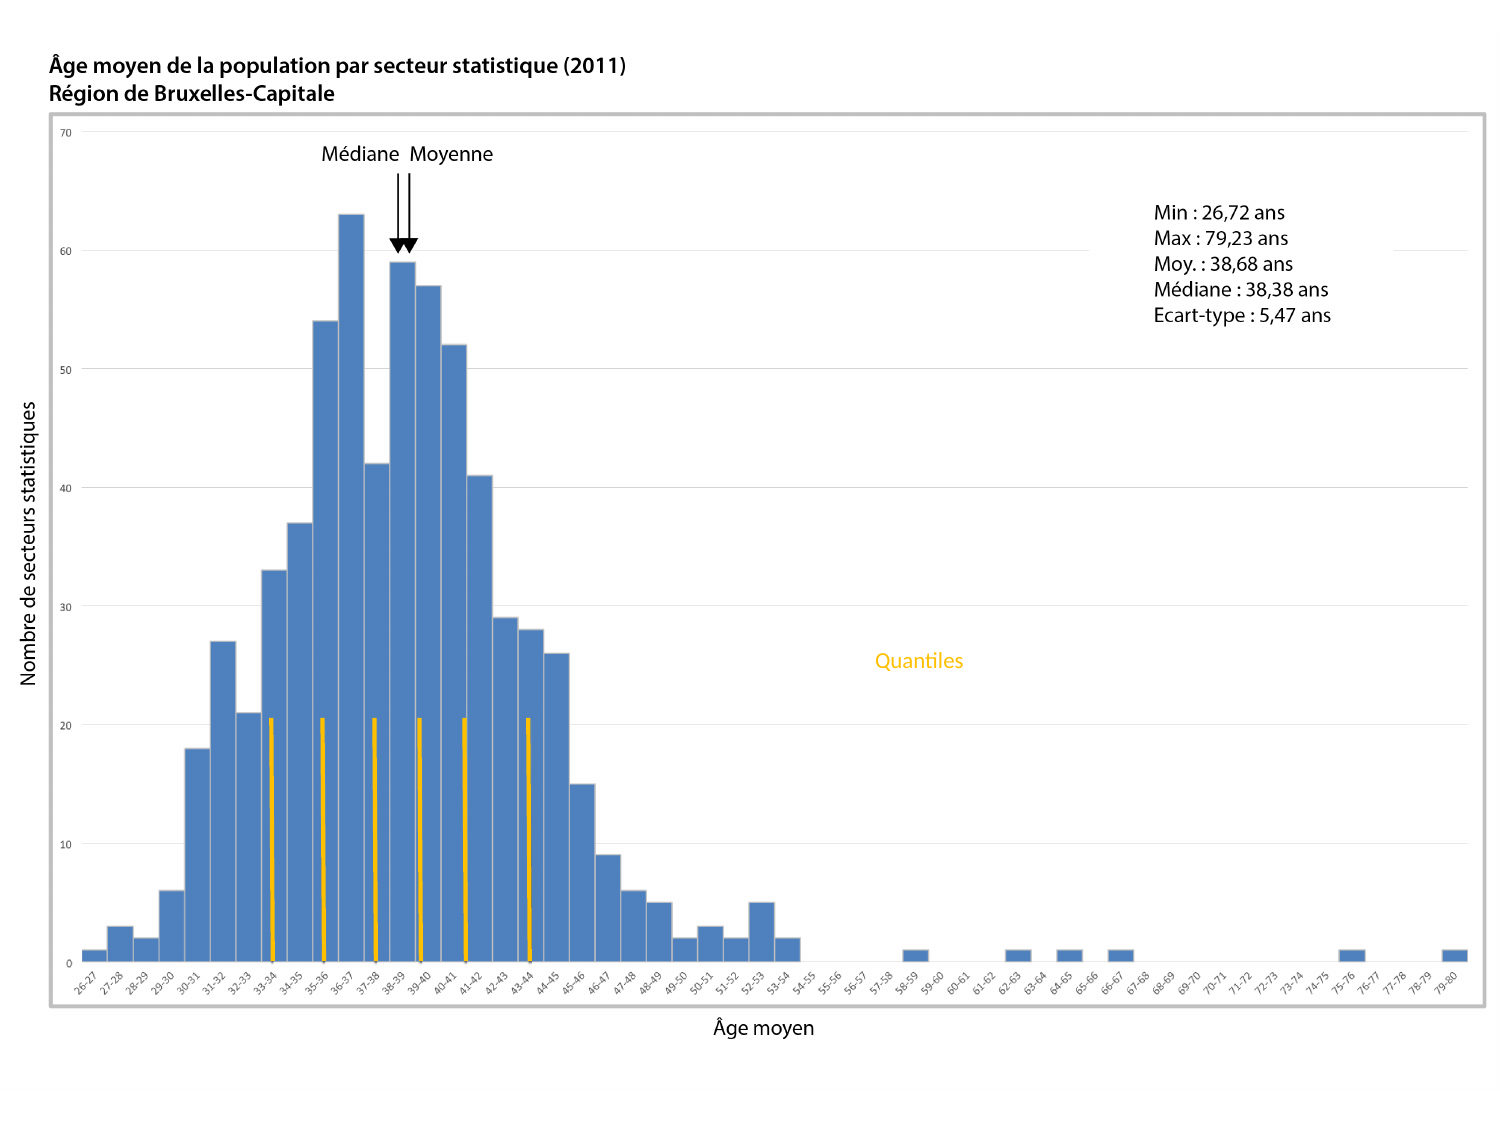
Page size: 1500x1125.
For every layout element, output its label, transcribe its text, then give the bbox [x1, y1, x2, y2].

picture [0, 31, 1500, 1092]
text_box Quantiles [860, 638, 979, 681]
